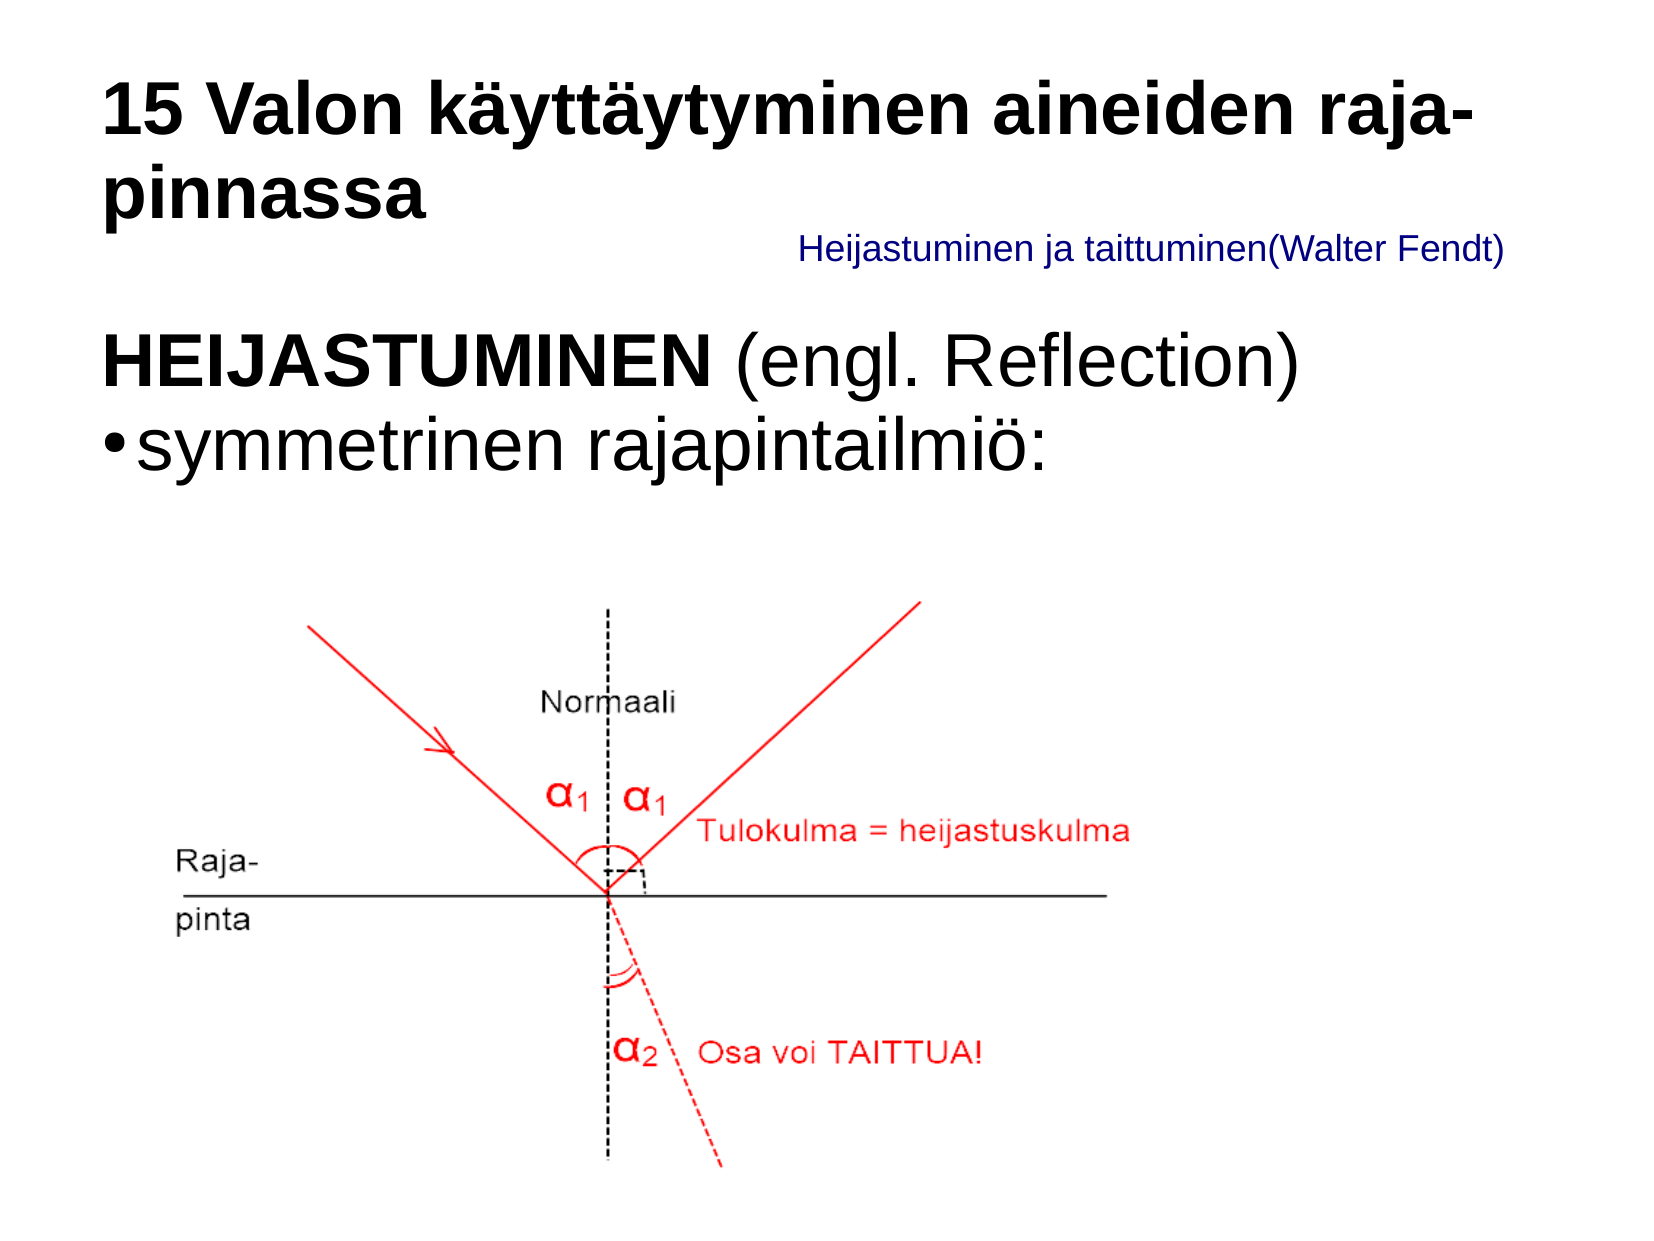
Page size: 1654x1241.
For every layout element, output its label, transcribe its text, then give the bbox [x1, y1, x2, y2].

text_box Heijastuminen ja taittuminen(Walter Fendt) [782, 219, 1602, 289]
picture [131, 557, 1205, 1170]
text_box 15 Valon käyttäytyminen aineiden raja-pinnassa HEIJASTUMINEN (engl. Reflection) symmetrinen rajapintailmiö: [86, 59, 1583, 578]
